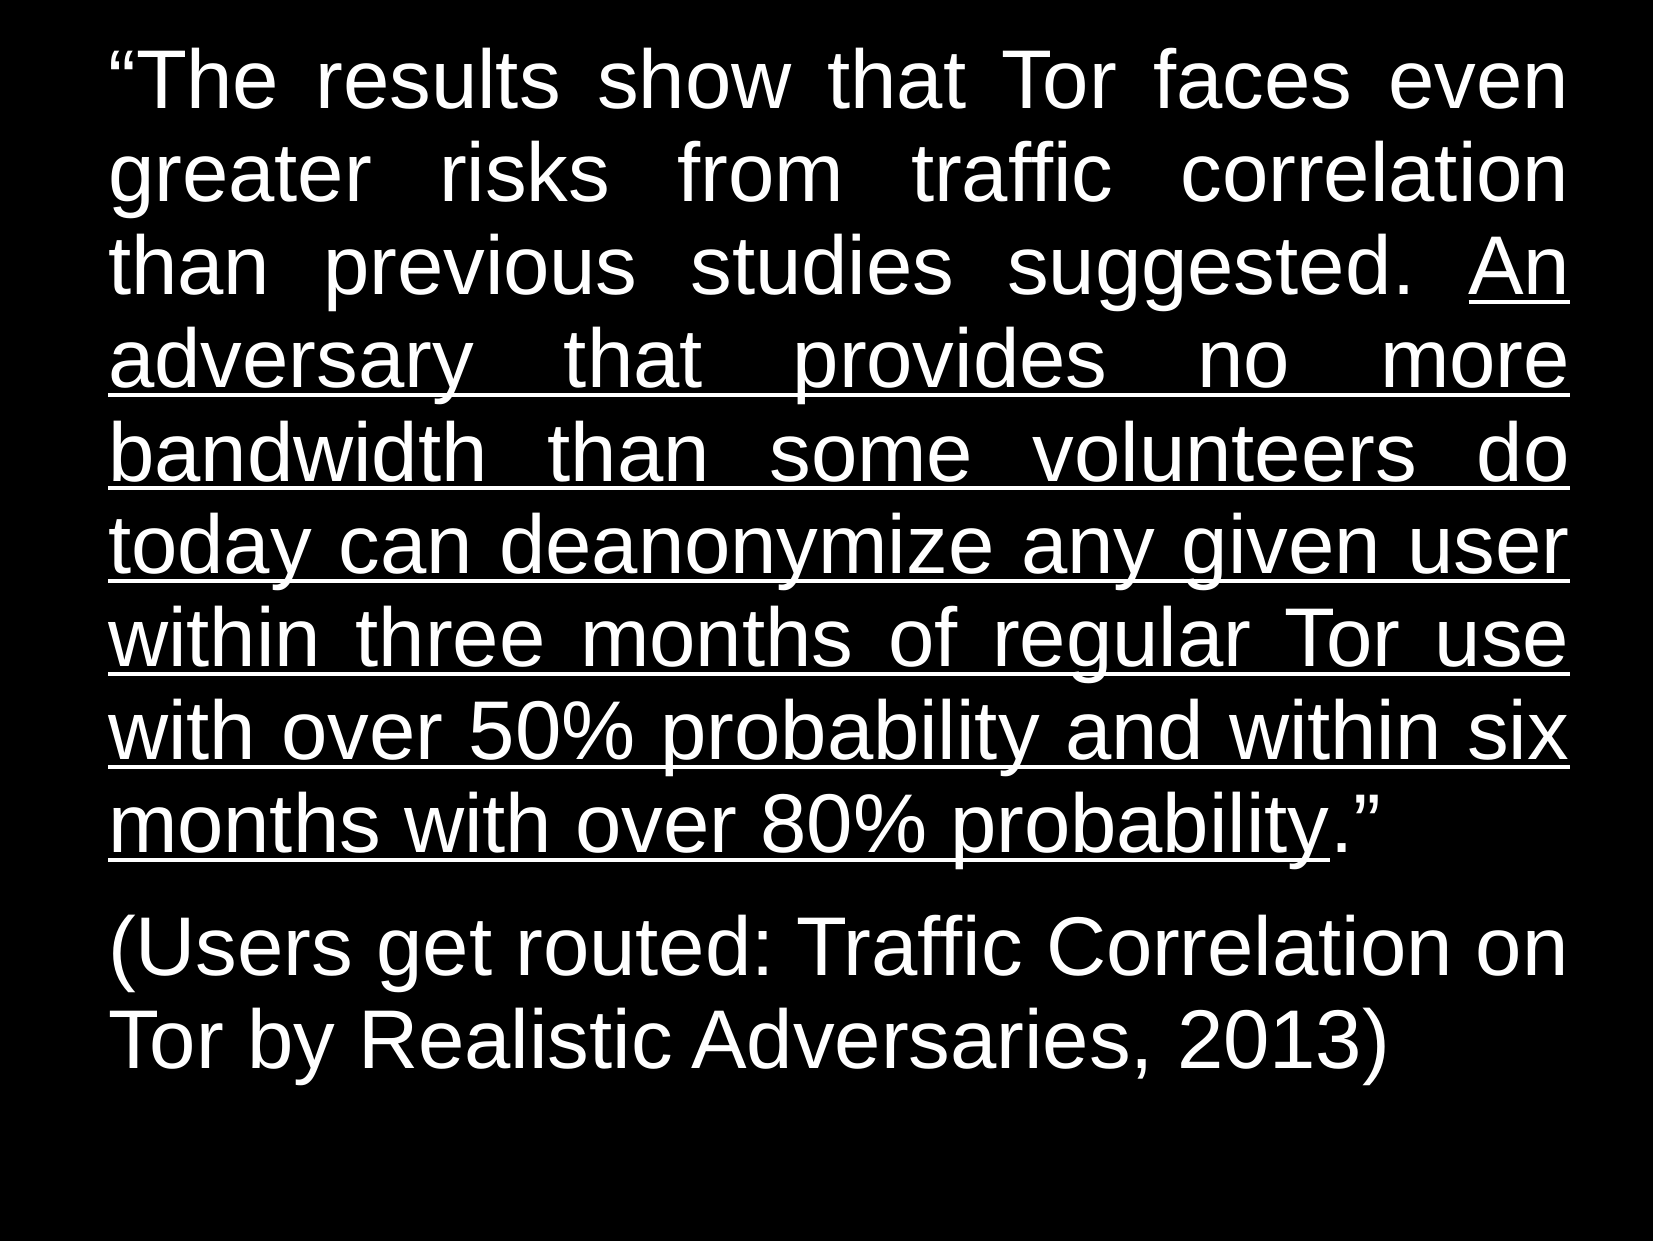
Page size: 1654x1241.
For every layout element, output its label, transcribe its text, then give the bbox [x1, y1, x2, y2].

list “The results show that Tor faces even greater risks from traffic correlation than previous studies suggested. An adversary that provides no more bandwidth than some volunteers do today can deanonymize any given user within three months of regular Tor use with over 50% probability and within six months with over 80% probability.” (Users get routed: Traffic Correlation on Tor by Realistic Adversaries, 2013) [37, 33, 1571, 1241]
